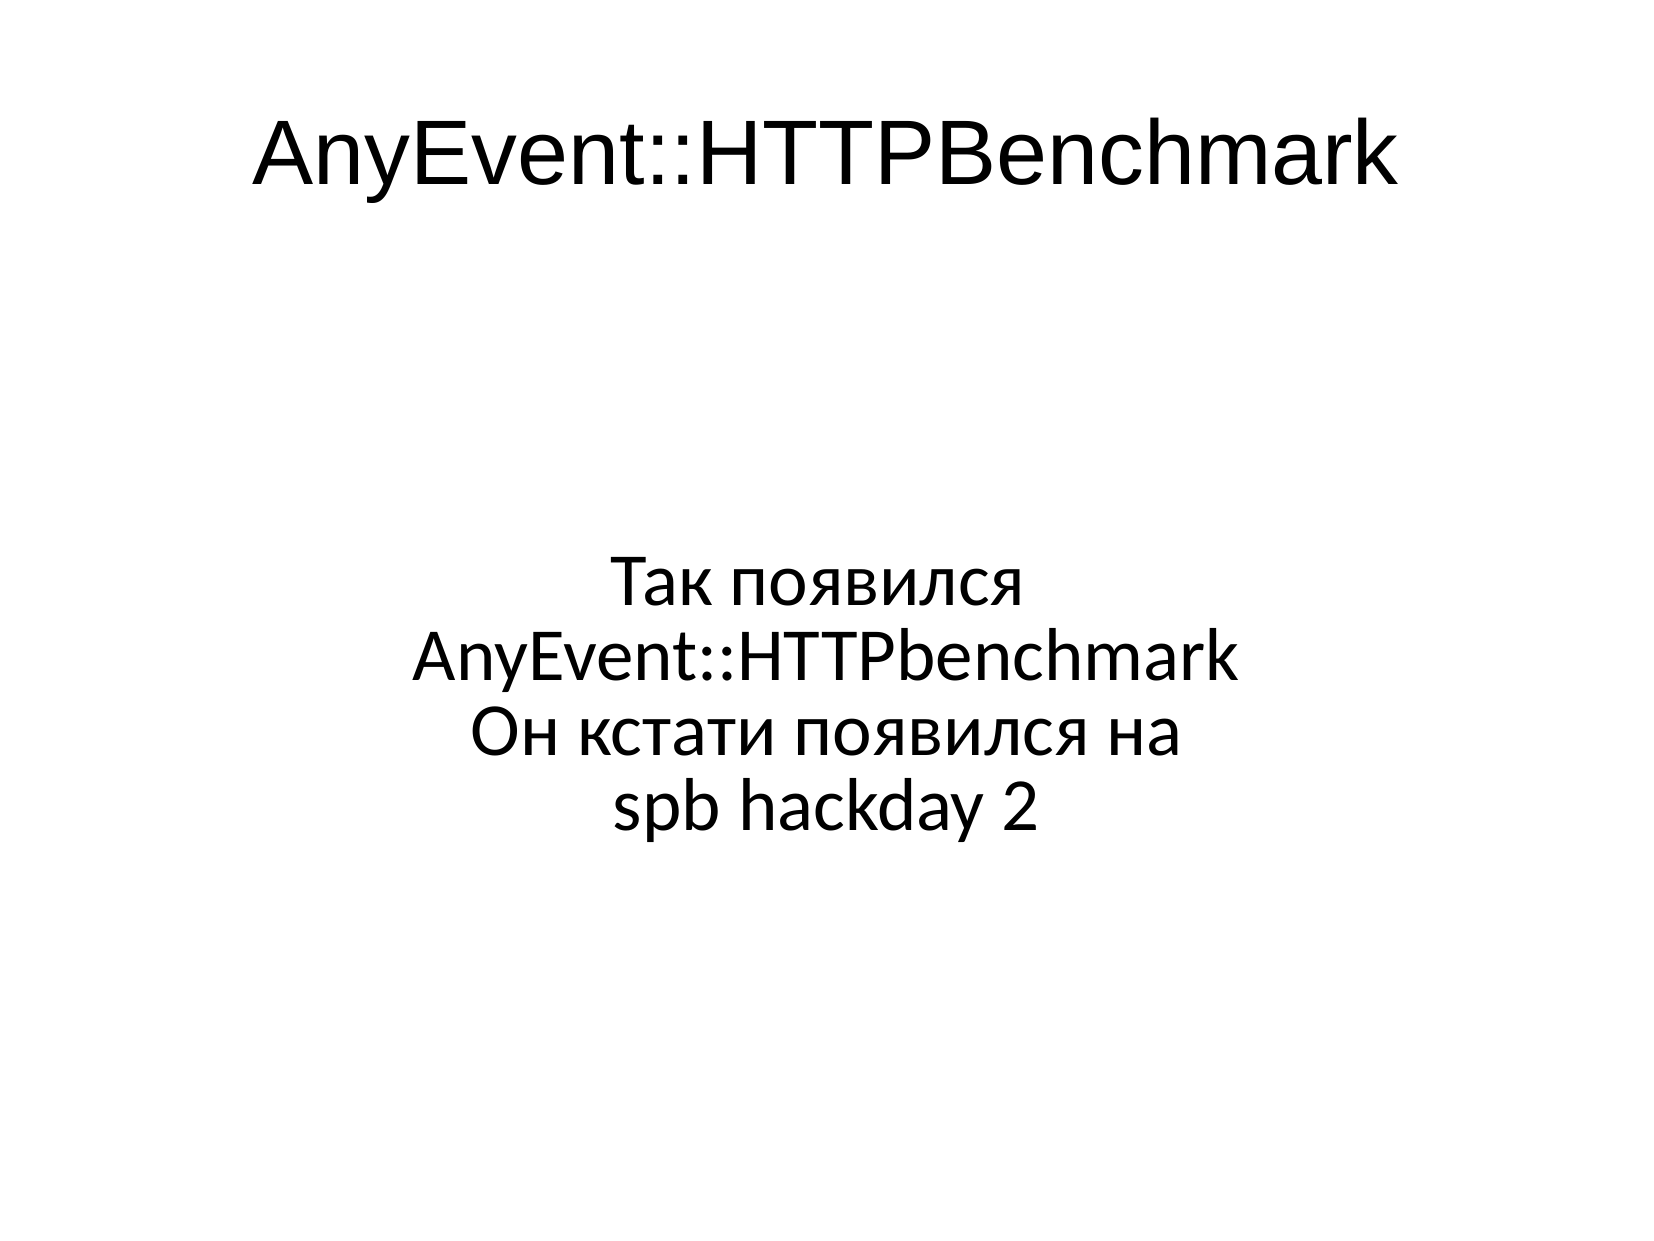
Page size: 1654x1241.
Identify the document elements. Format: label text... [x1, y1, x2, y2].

subtitle Так появился AnyEvent::HTTPbenchmark Он кстати появился на spb hackday 2 [82, 297, 1571, 1102]
title AnyEvent::HTTPBenchmark [82, 56, 1571, 250]
